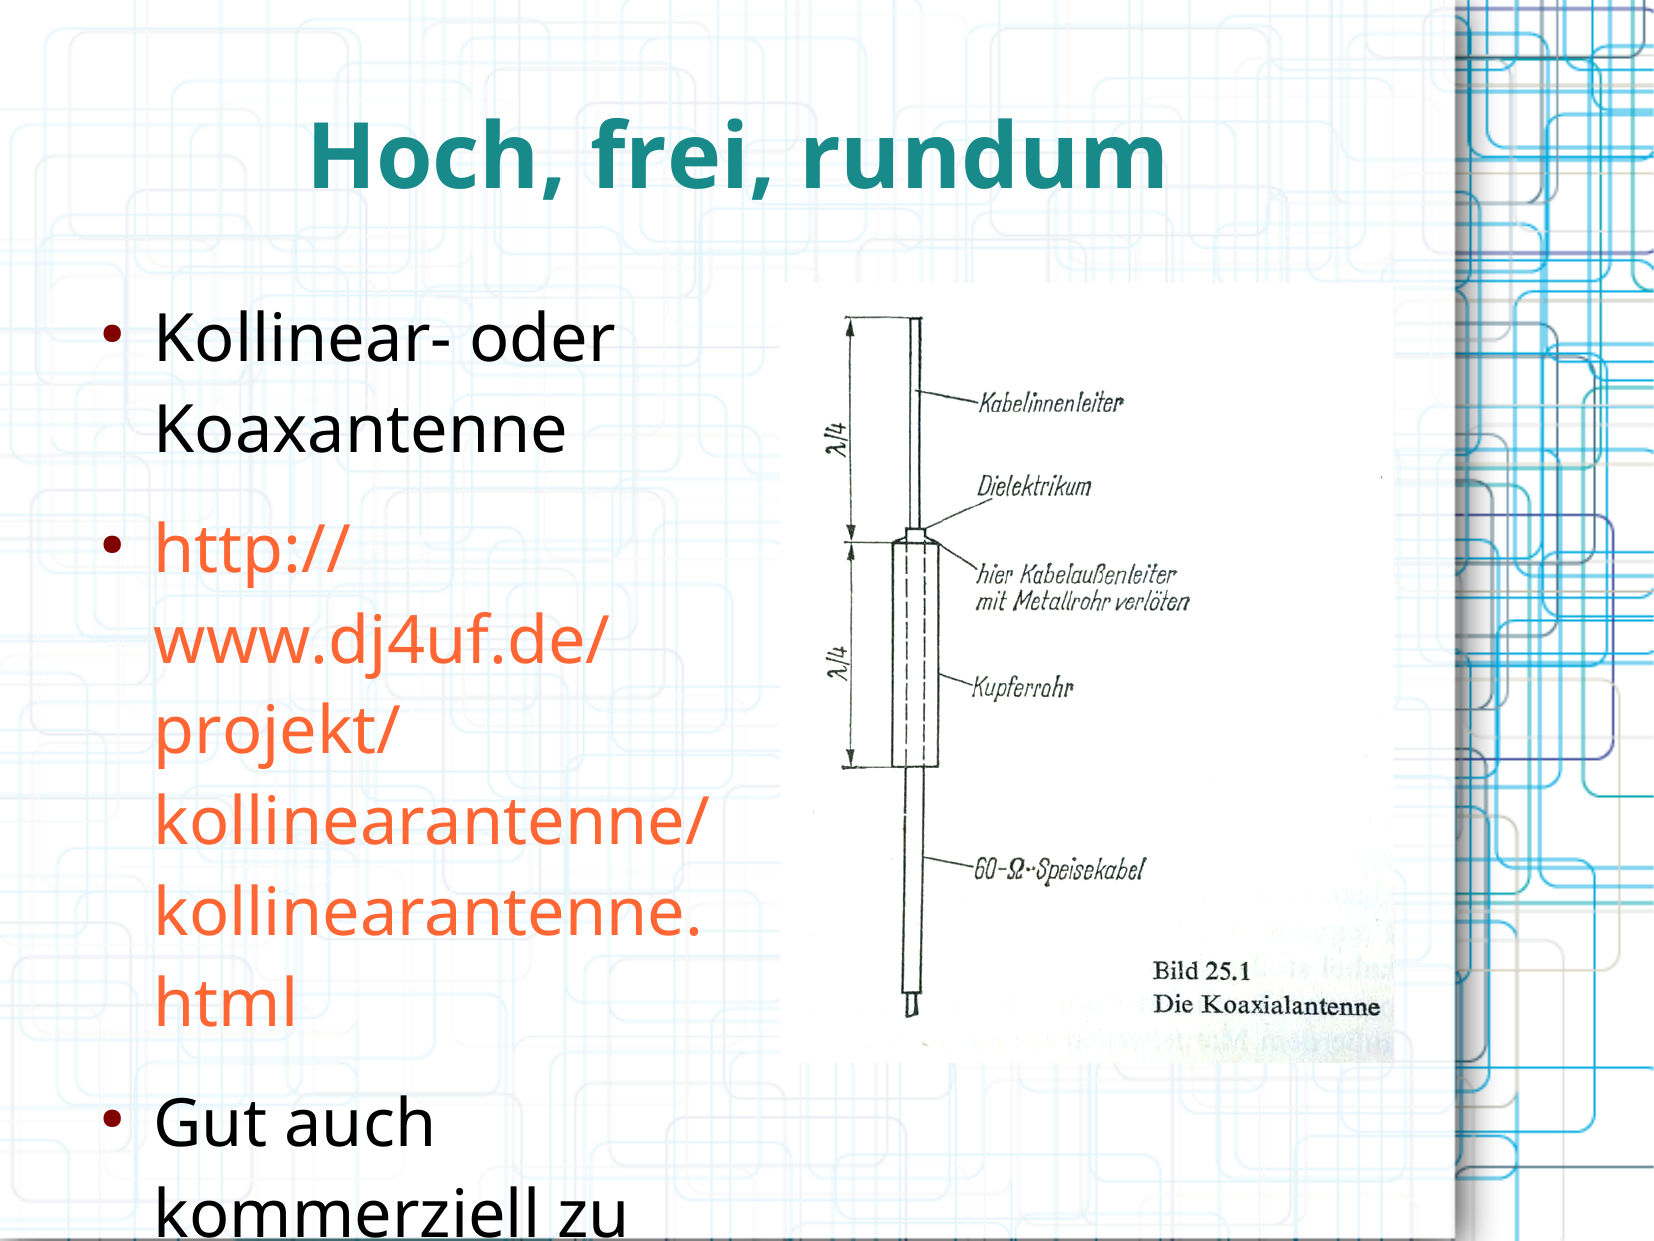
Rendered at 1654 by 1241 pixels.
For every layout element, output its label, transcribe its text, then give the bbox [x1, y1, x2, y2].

list Kollinear- oder Koaxantenne http://www.dj4uf.de/ projekt/ kollinearantenne/ kollinearantenne.html Gut auch kommerziell zu haben [82, 290, 734, 1023]
picture [0, 0, 1654, 1241]
title Hoch, frei, rundum [59, 49, 1418, 257]
